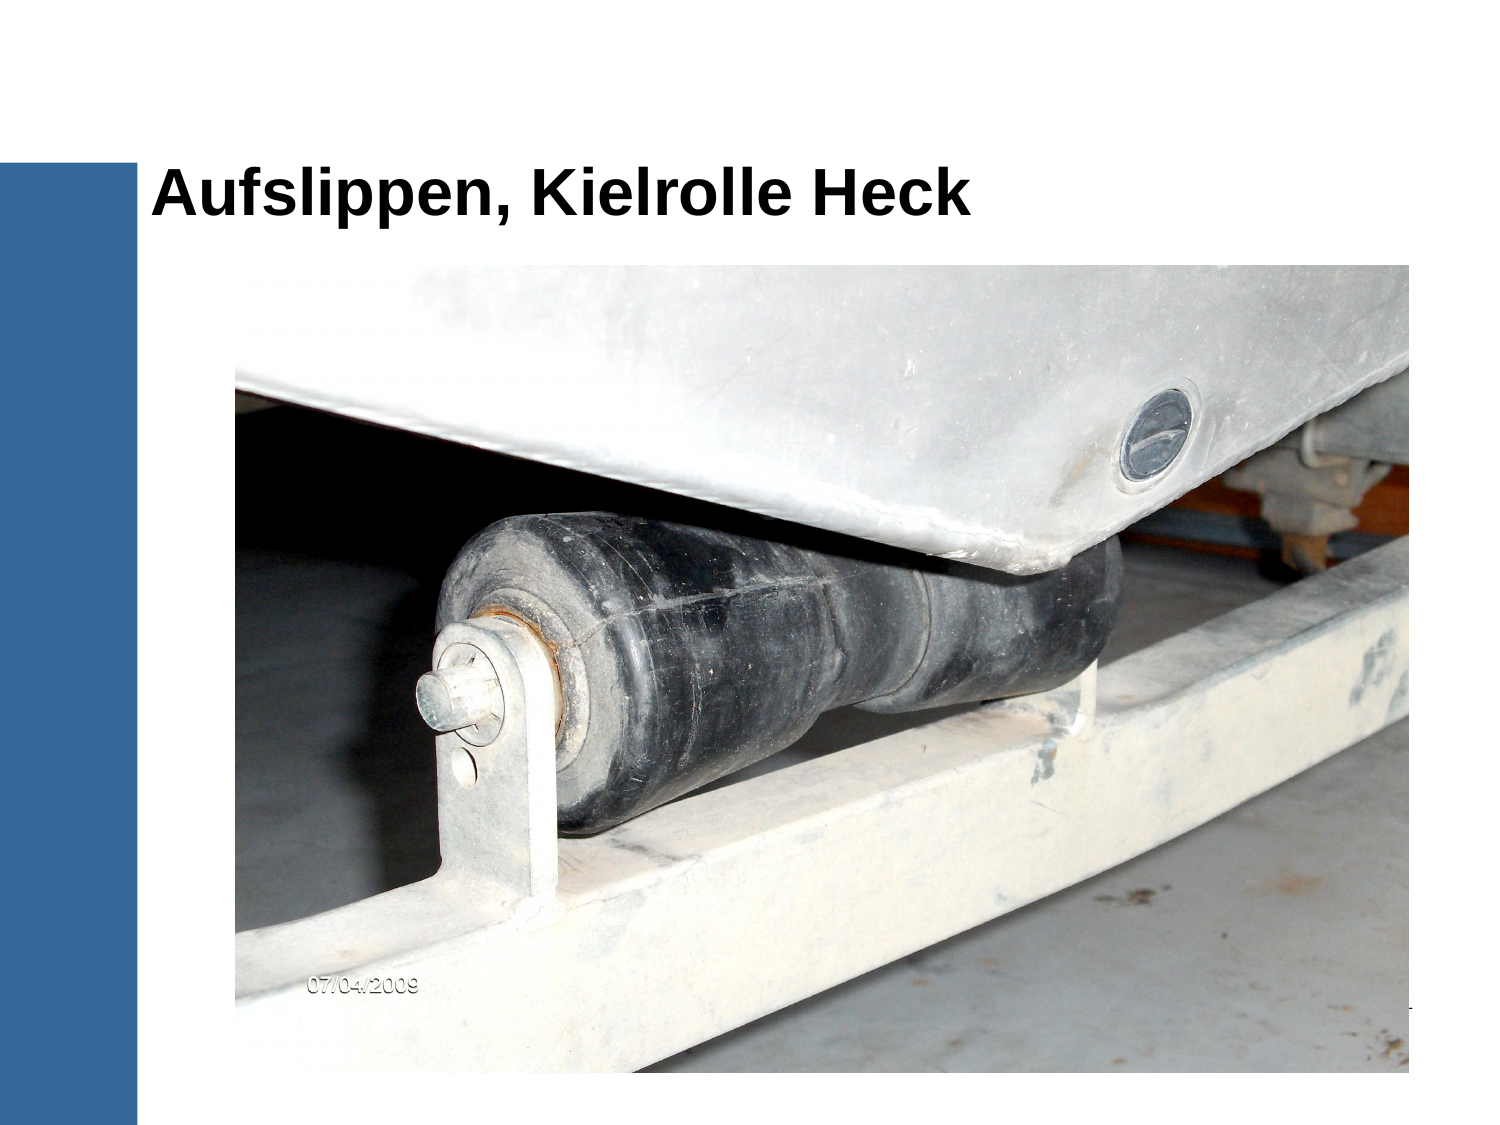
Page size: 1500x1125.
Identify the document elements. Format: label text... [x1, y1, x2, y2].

picture [235, 265, 1413, 1073]
title Aufslippen, Kielrolle Heck [150, 100, 1423, 286]
